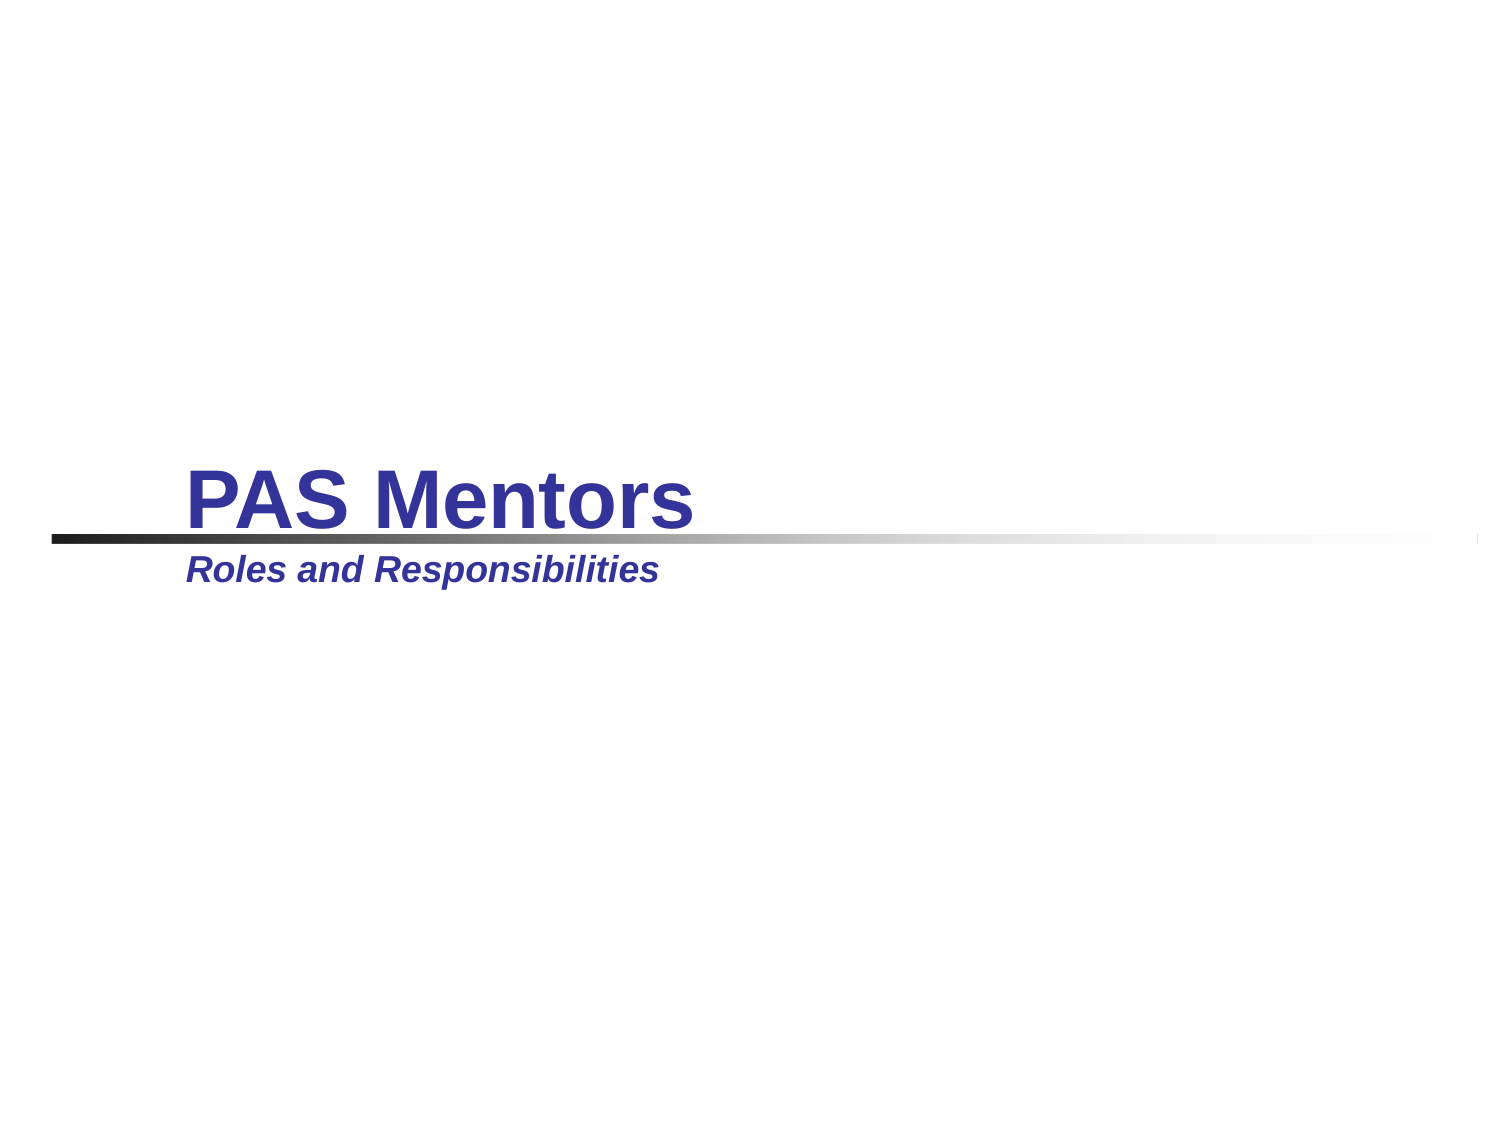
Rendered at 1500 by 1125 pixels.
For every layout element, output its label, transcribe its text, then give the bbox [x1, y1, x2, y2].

text_box [51, 534, 183, 544]
text_box [998, 534, 1478, 544]
title PAS Mentors Roles and Responsibilities [183, 442, 998, 633]
